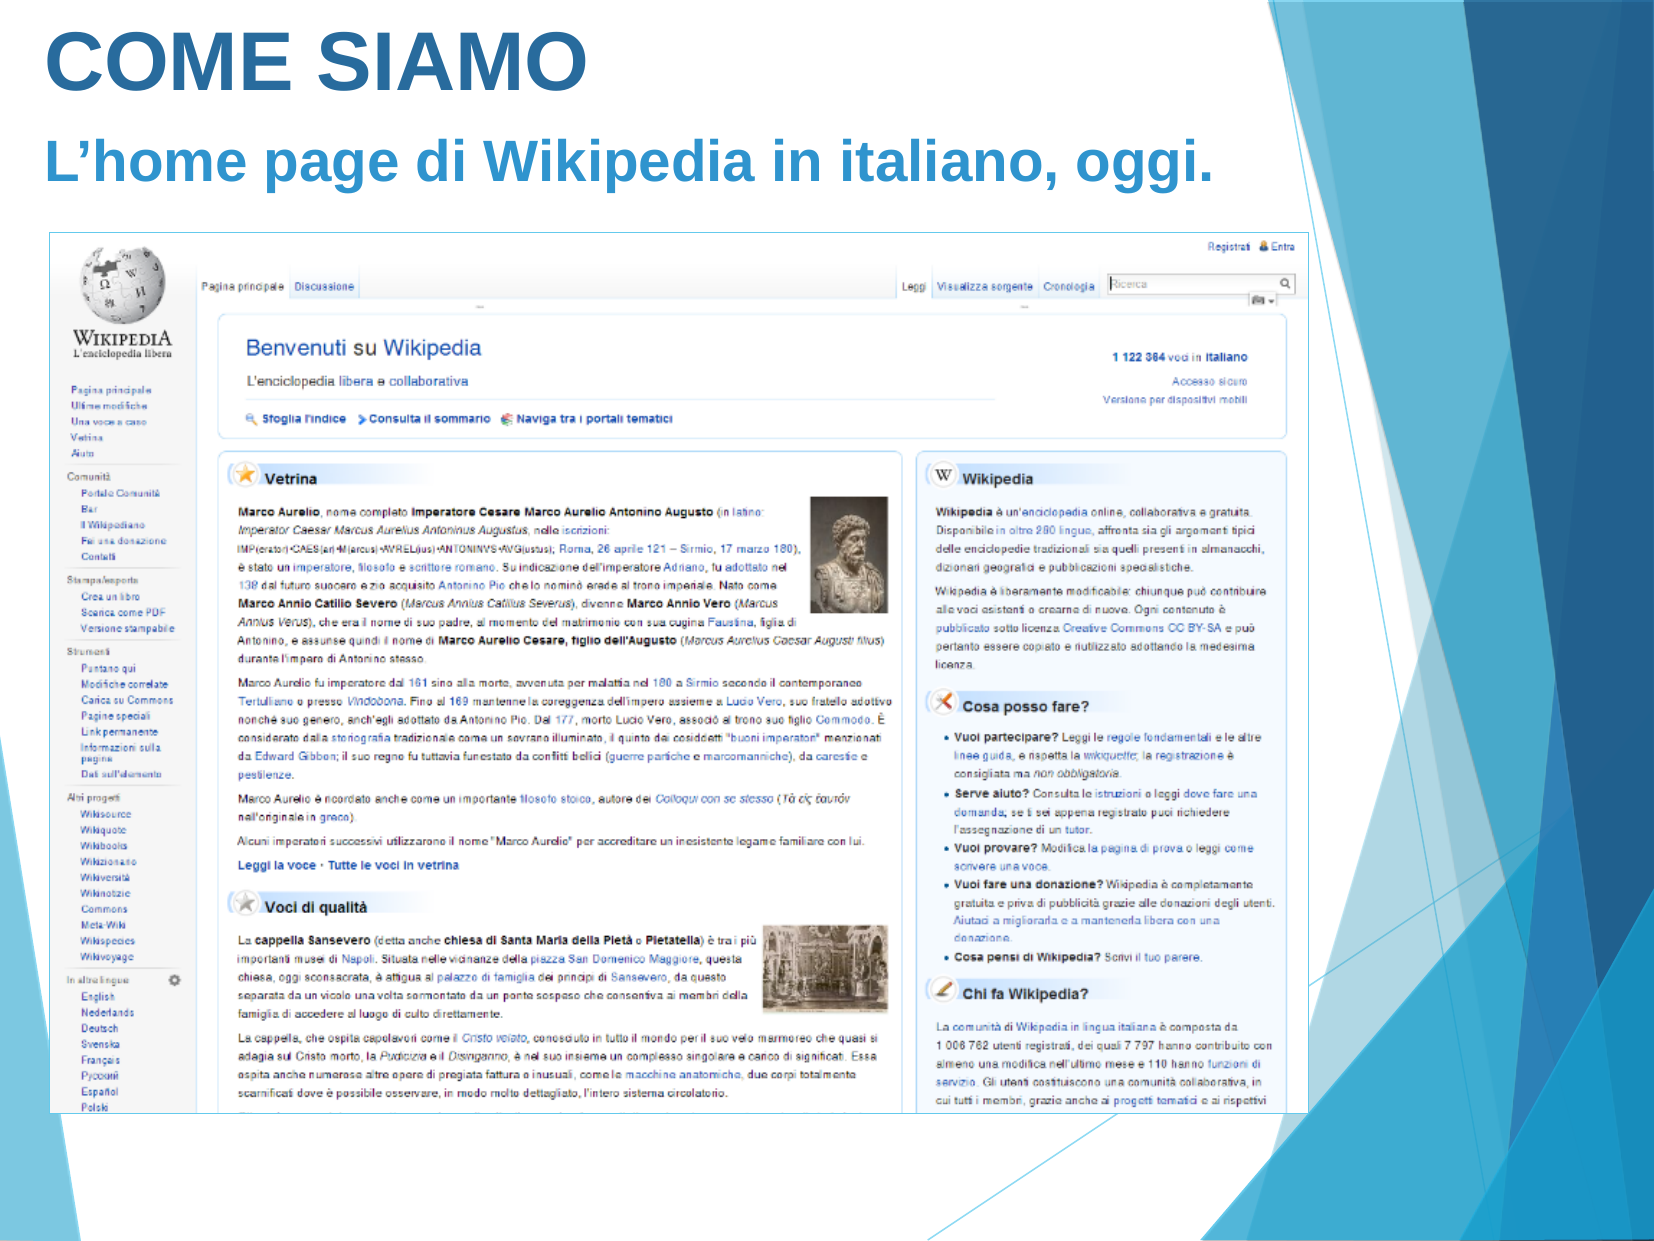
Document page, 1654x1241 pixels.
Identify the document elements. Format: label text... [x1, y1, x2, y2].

text_box L’home page di Wikipedia in italiano, oggi. [29, 116, 1309, 201]
text_box COME SIAMO [29, 0, 1309, 115]
picture [49, 232, 1309, 1114]
